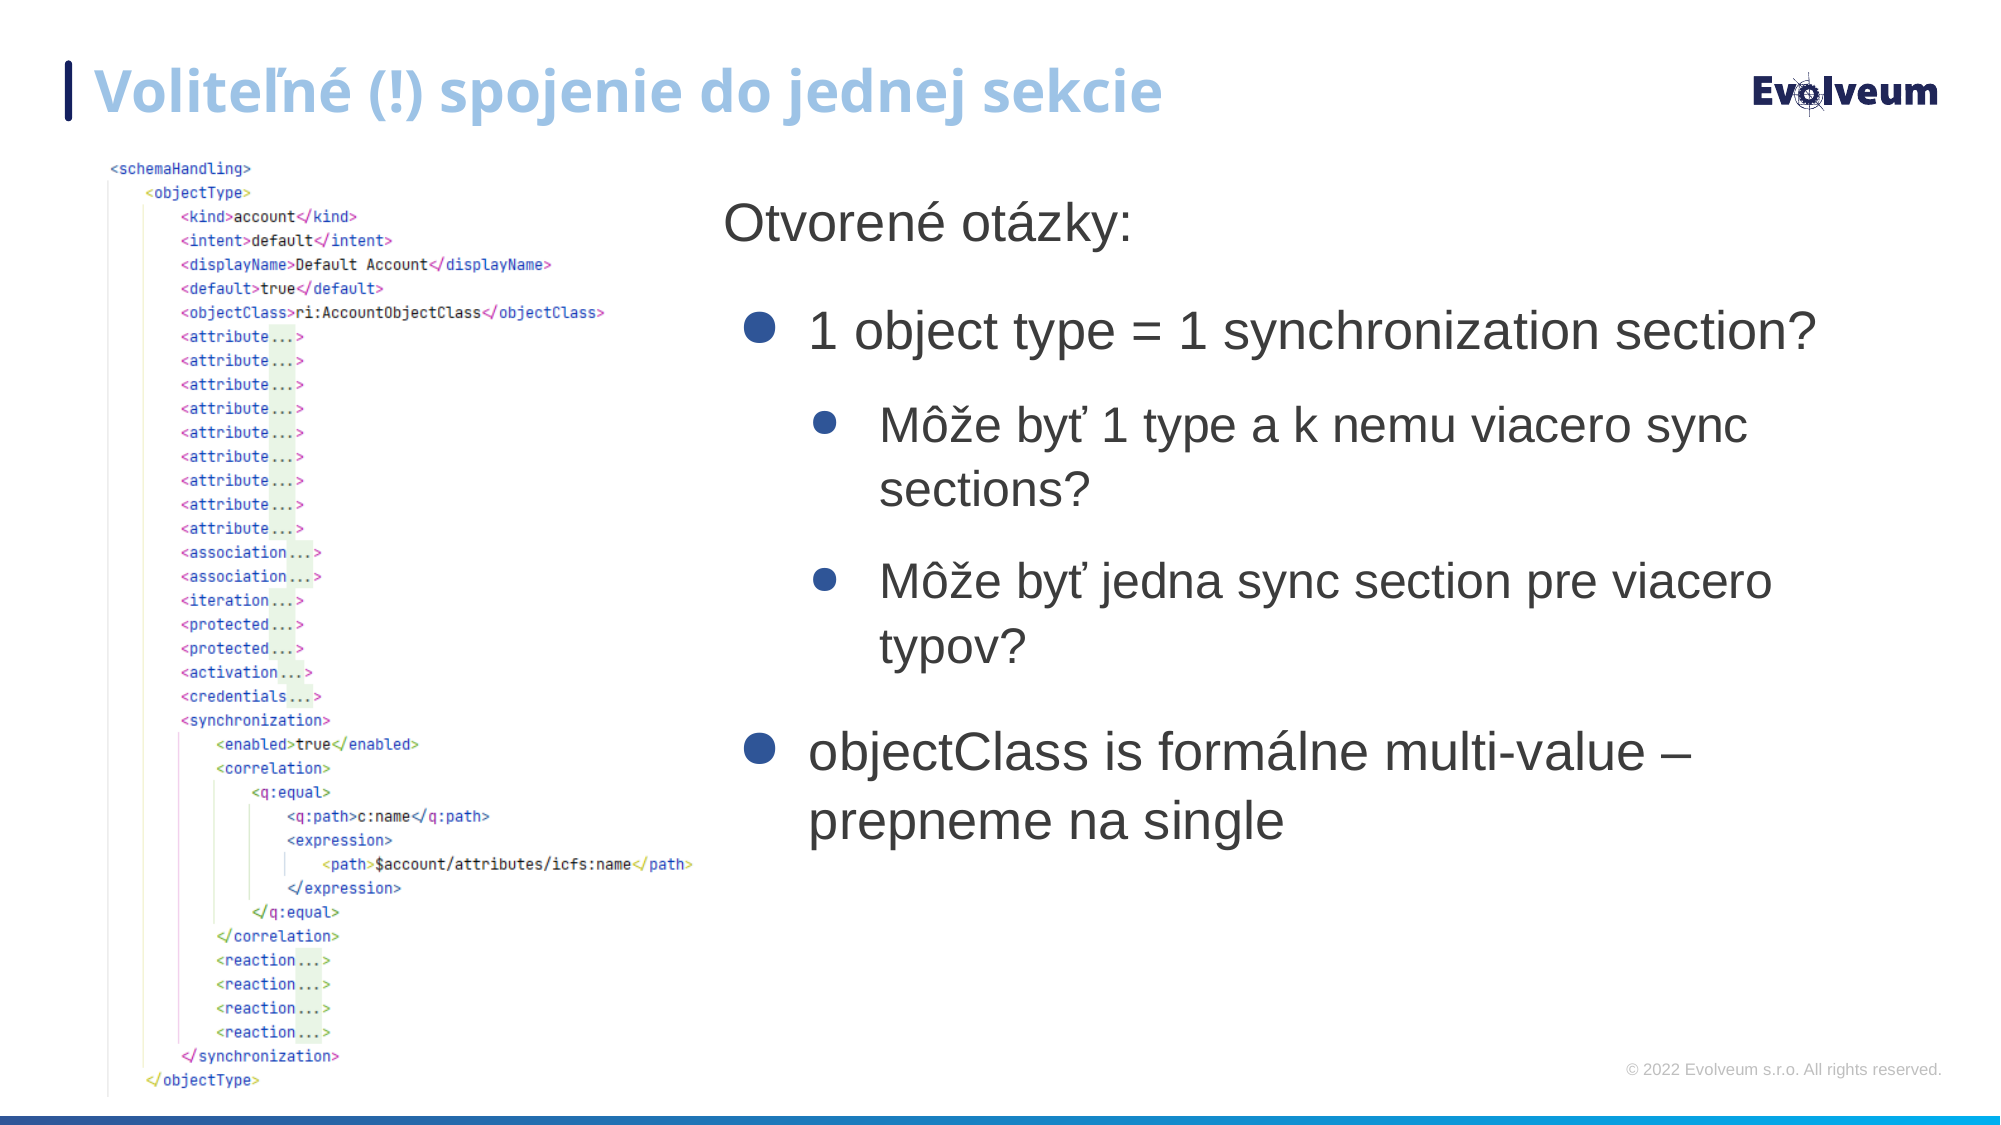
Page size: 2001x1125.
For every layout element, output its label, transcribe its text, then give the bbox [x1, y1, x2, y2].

picture [96, 154, 706, 1097]
list Otvorené otázky: 1 object type = 1 synchronization section? Môže byť 1 type a k nemu viacero sync sections? Môže byť jedna sync section pre viacero typov? objectClass is formálne multi-value – prepneme na single [723, 183, 1916, 1004]
title Voliteľné (!) spojenie do jednej sekcie [94, 47, 1687, 133]
